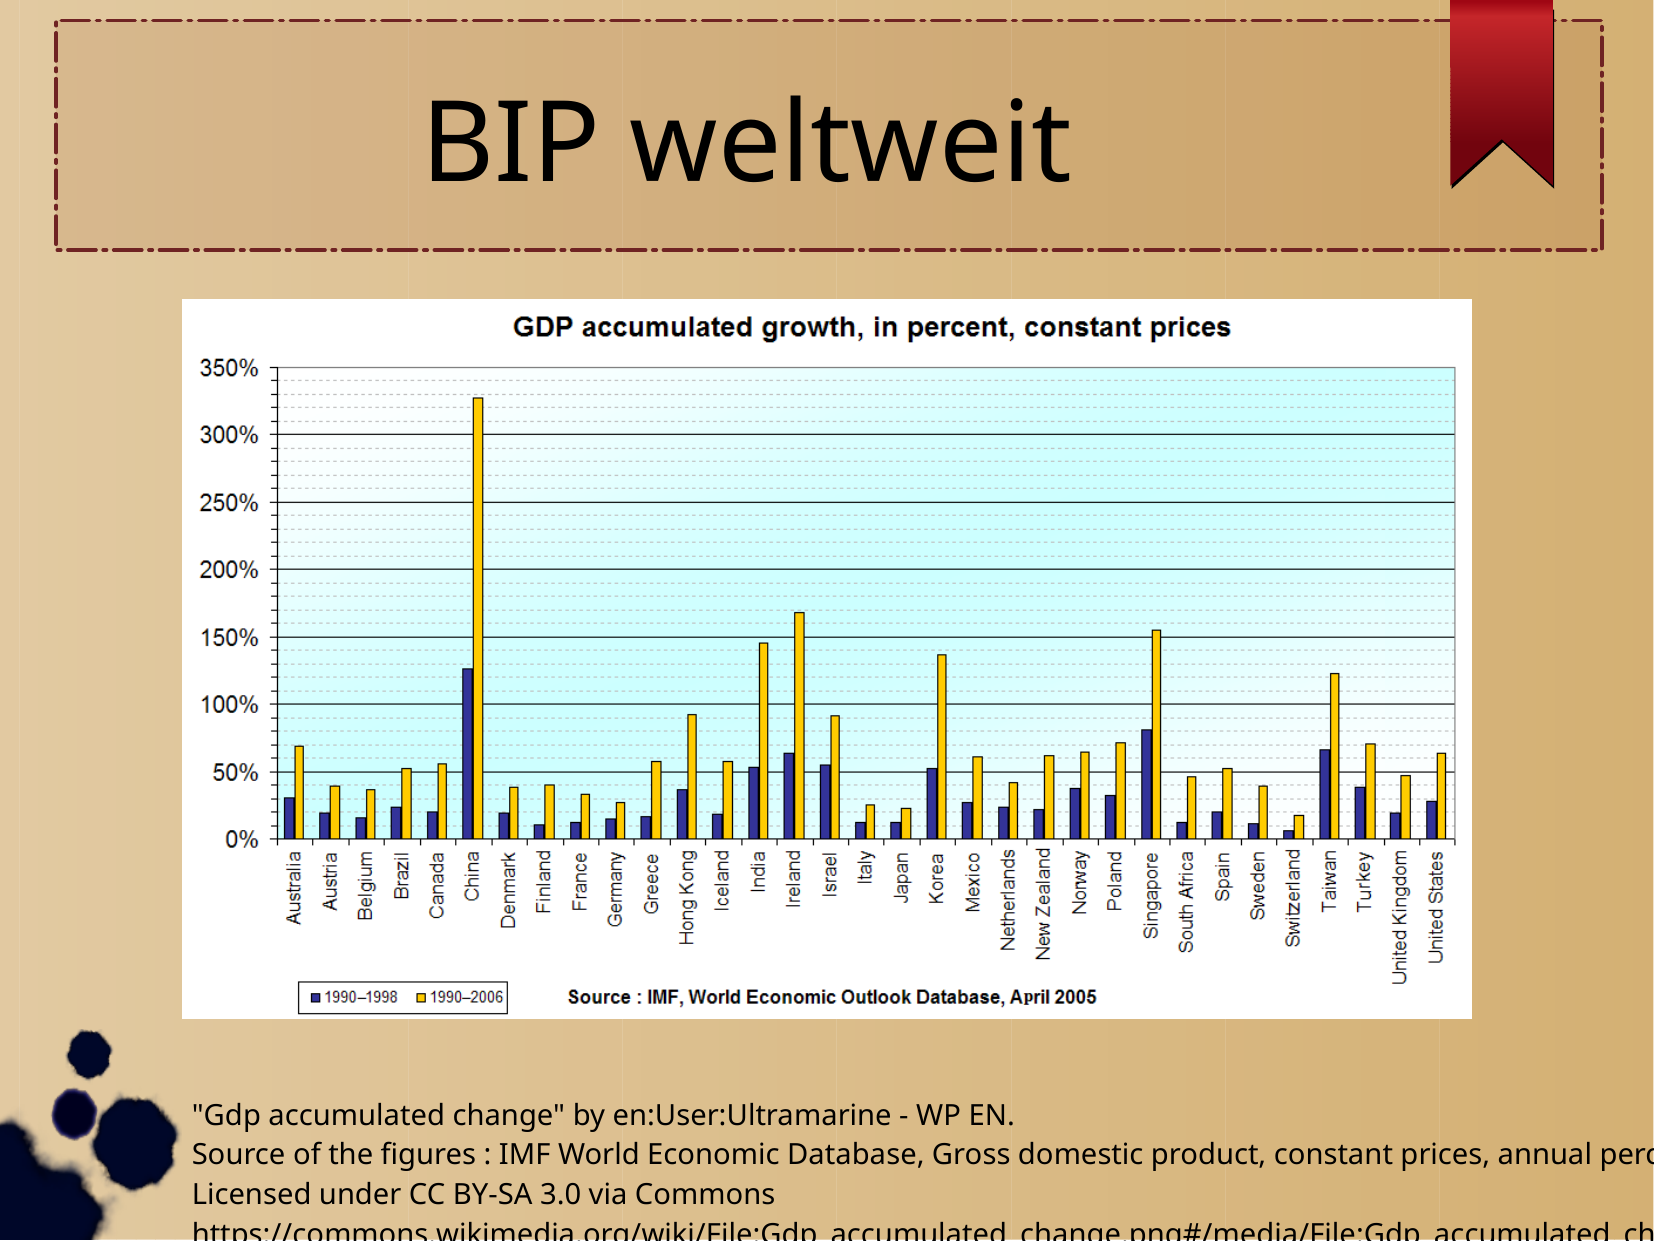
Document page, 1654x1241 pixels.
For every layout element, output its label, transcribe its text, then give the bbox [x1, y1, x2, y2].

title BIP weltweit [82, 47, 1412, 229]
picture [182, 299, 1472, 1019]
text_box "Gdp accumulated change" by en:User:Ultramarine - WP EN. Source of the figures : IMF World Economic Database, Gross domestic product, constant prices, annual percent change. Licensed under CC BY-SA 3.0 via Commons https://commons.wikimedia.org/wiki/File:Gdp_accumulated_change.png#/media/File:Gdp_accumulated_change.png [177, 1086, 1613, 1232]
